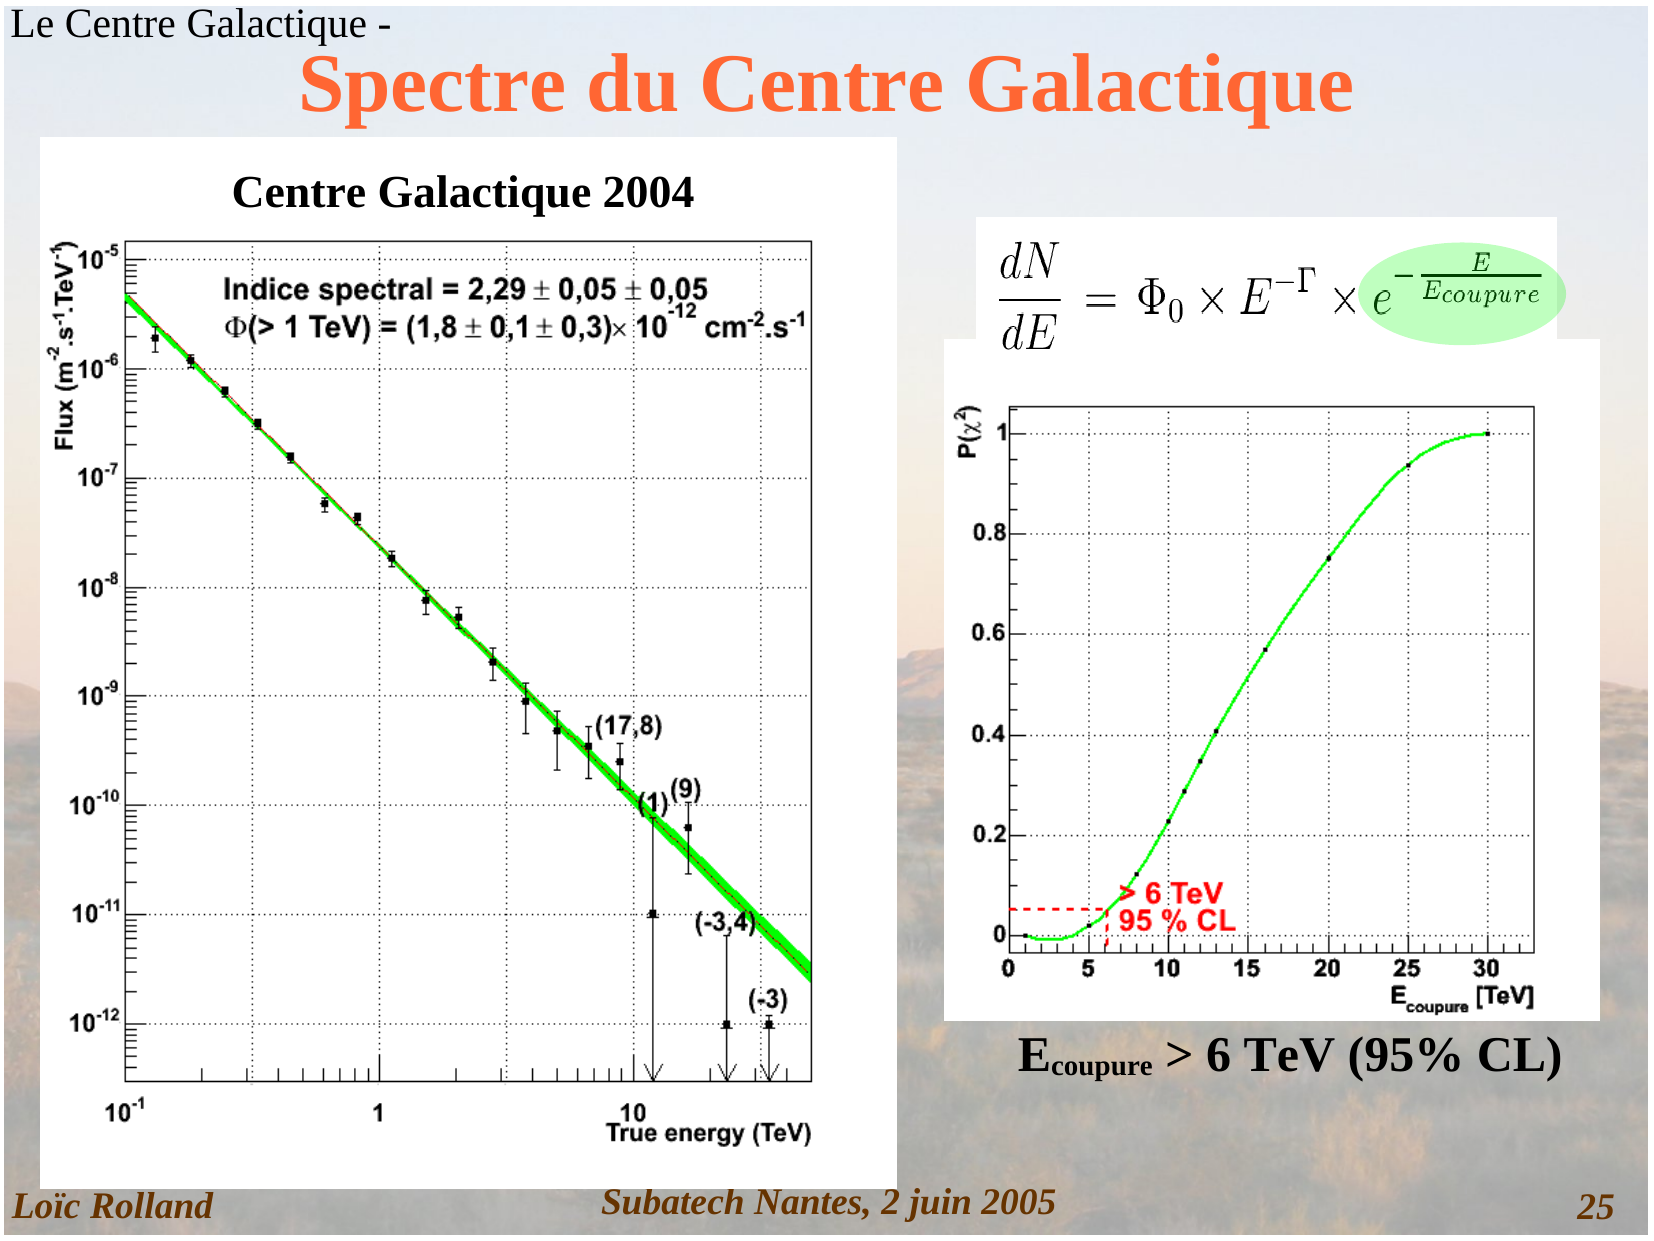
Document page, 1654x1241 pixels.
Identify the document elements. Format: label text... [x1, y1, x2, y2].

text_box Ecoupure > 6 TeV (95% CL) [1017, 1027, 1582, 1123]
picture [4, 137, 1648, 1235]
text_box Centre Galactique 2004 [231, 167, 697, 236]
text_box Le Centre Galactique - [0, 0, 1654, 58]
text_box [1358, 242, 1567, 346]
title Spectre du Centre Galactique [0, 58, 1654, 146]
